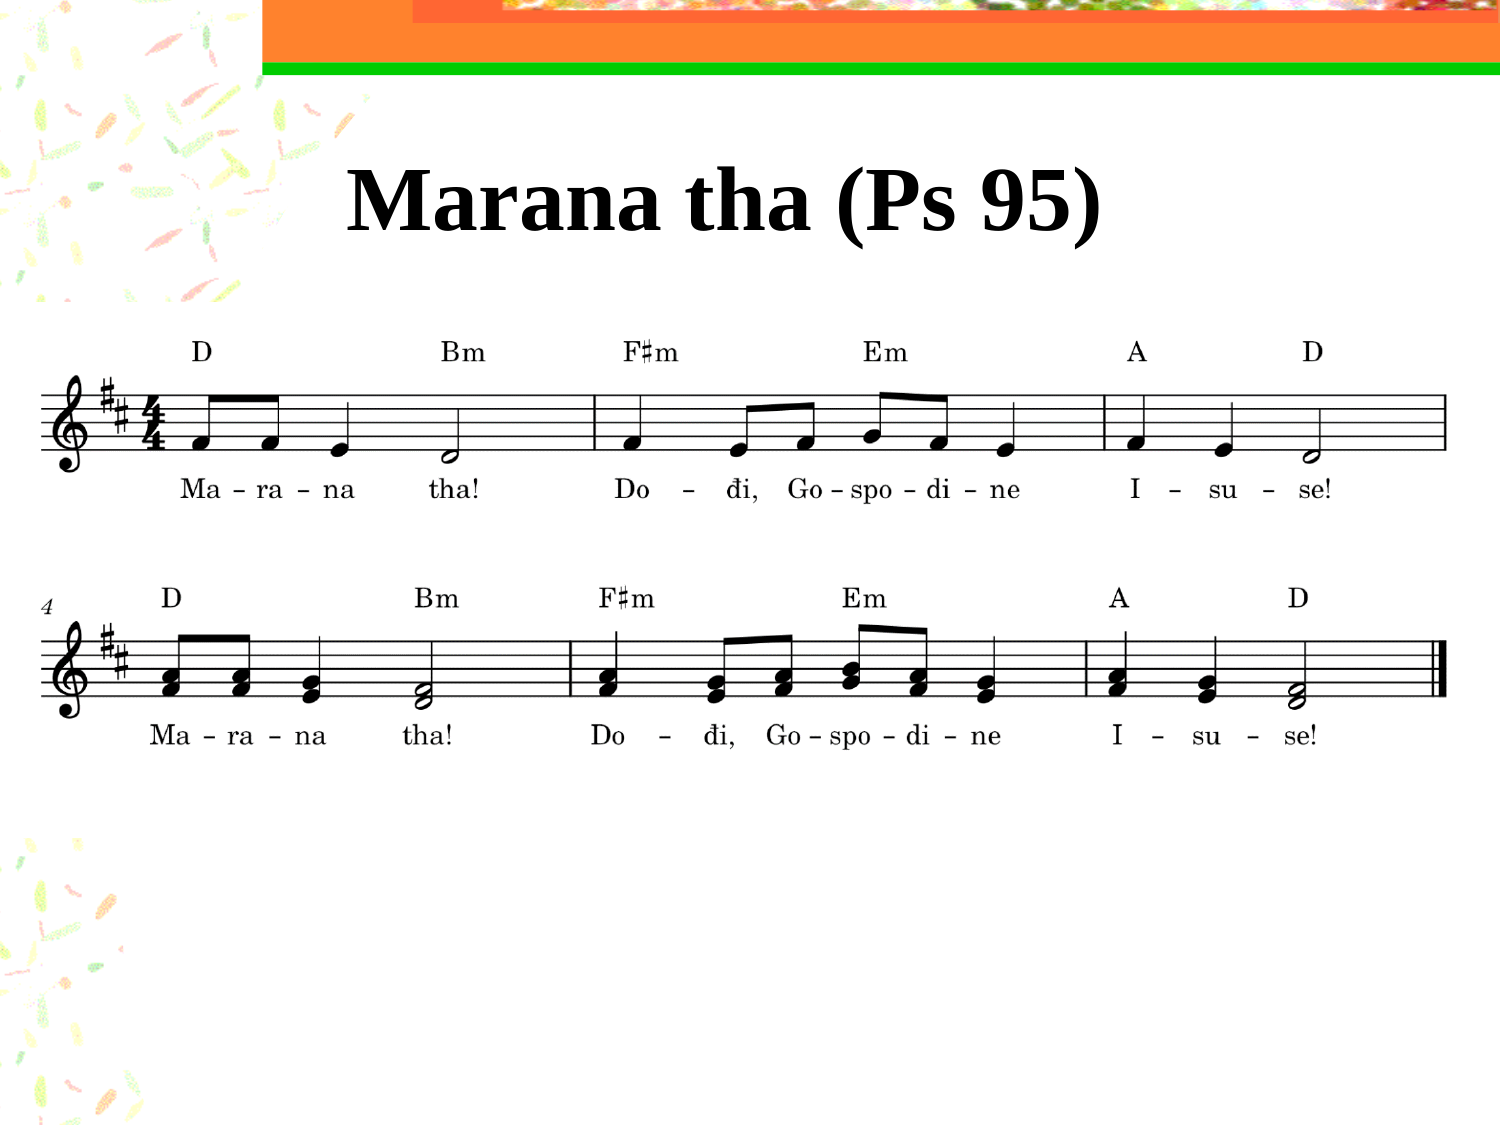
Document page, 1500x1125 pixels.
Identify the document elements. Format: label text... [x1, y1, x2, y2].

picture [0, 0, 1500, 1125]
picture [412, 0, 1500, 23]
title Marana tha (Ps 95) [87, 99, 1363, 288]
